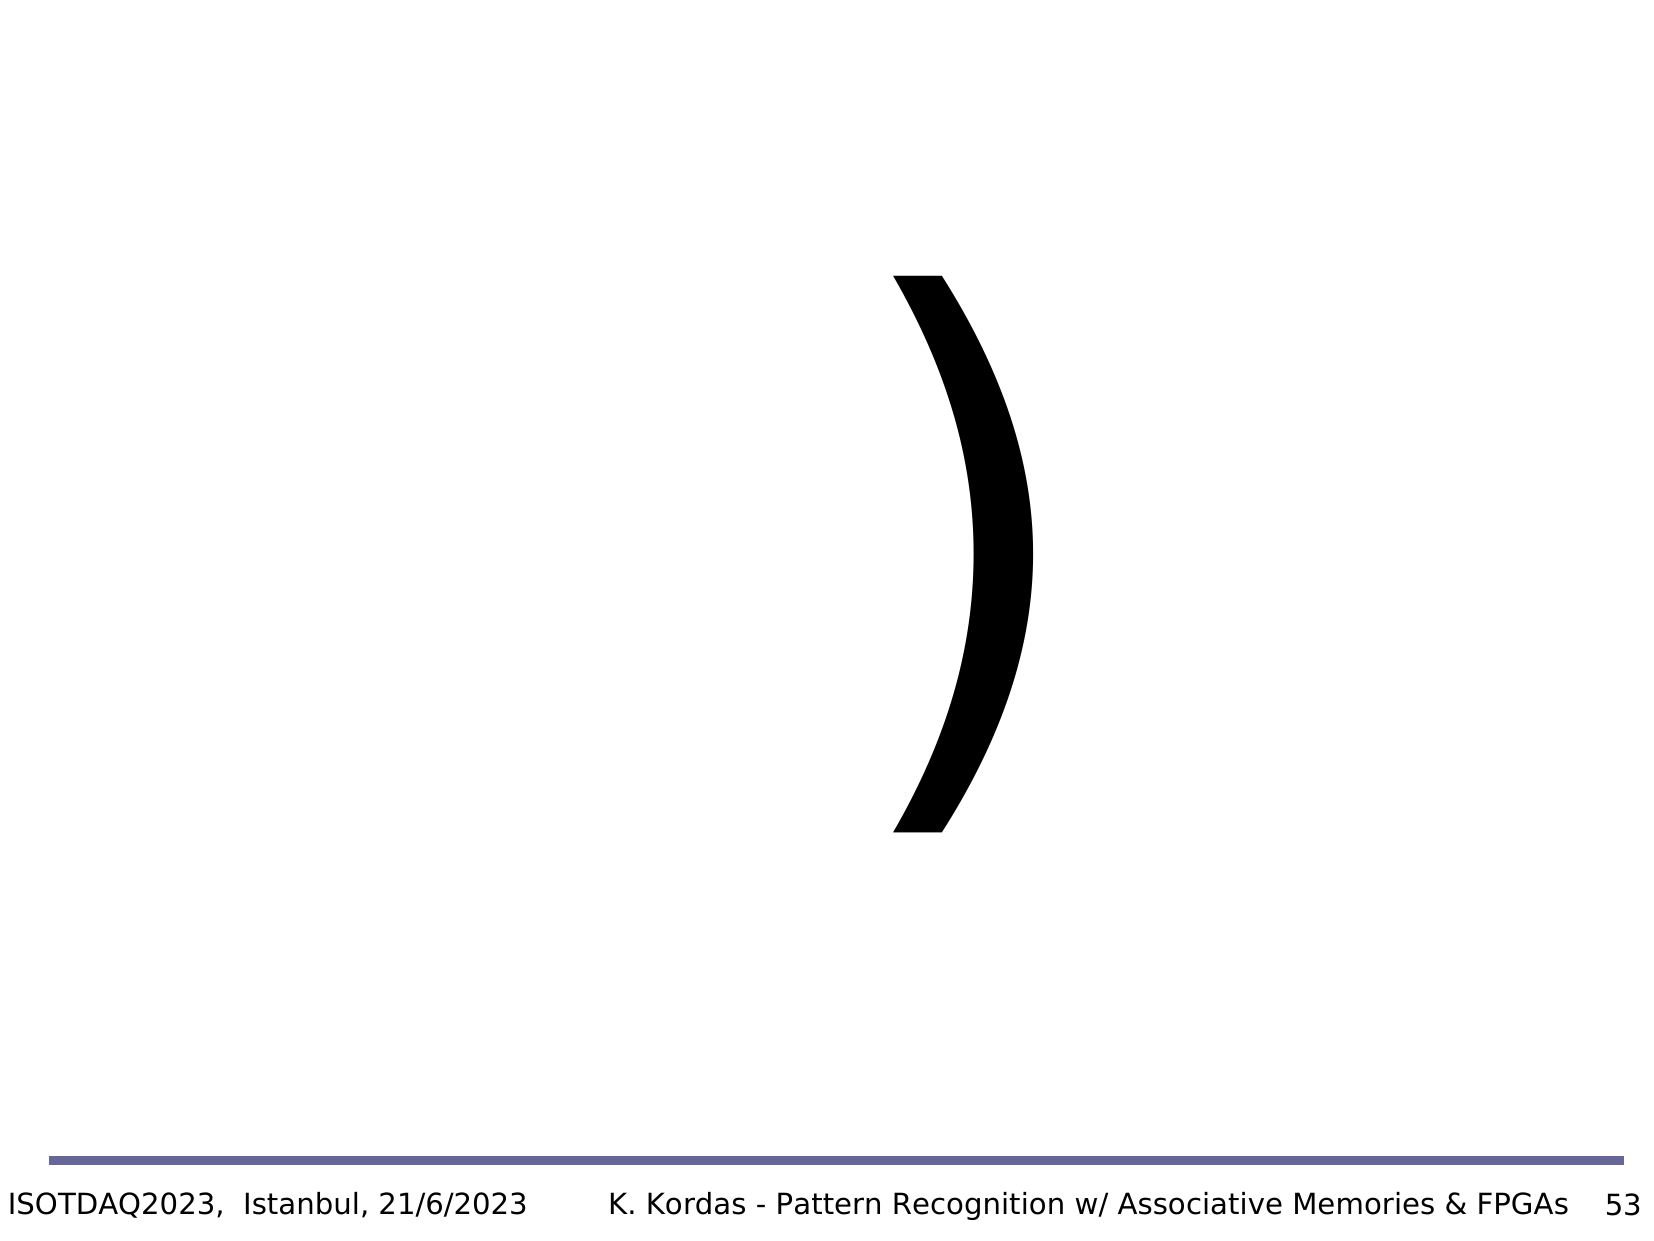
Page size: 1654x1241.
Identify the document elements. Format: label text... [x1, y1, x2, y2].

list ) [602, 170, 1115, 899]
